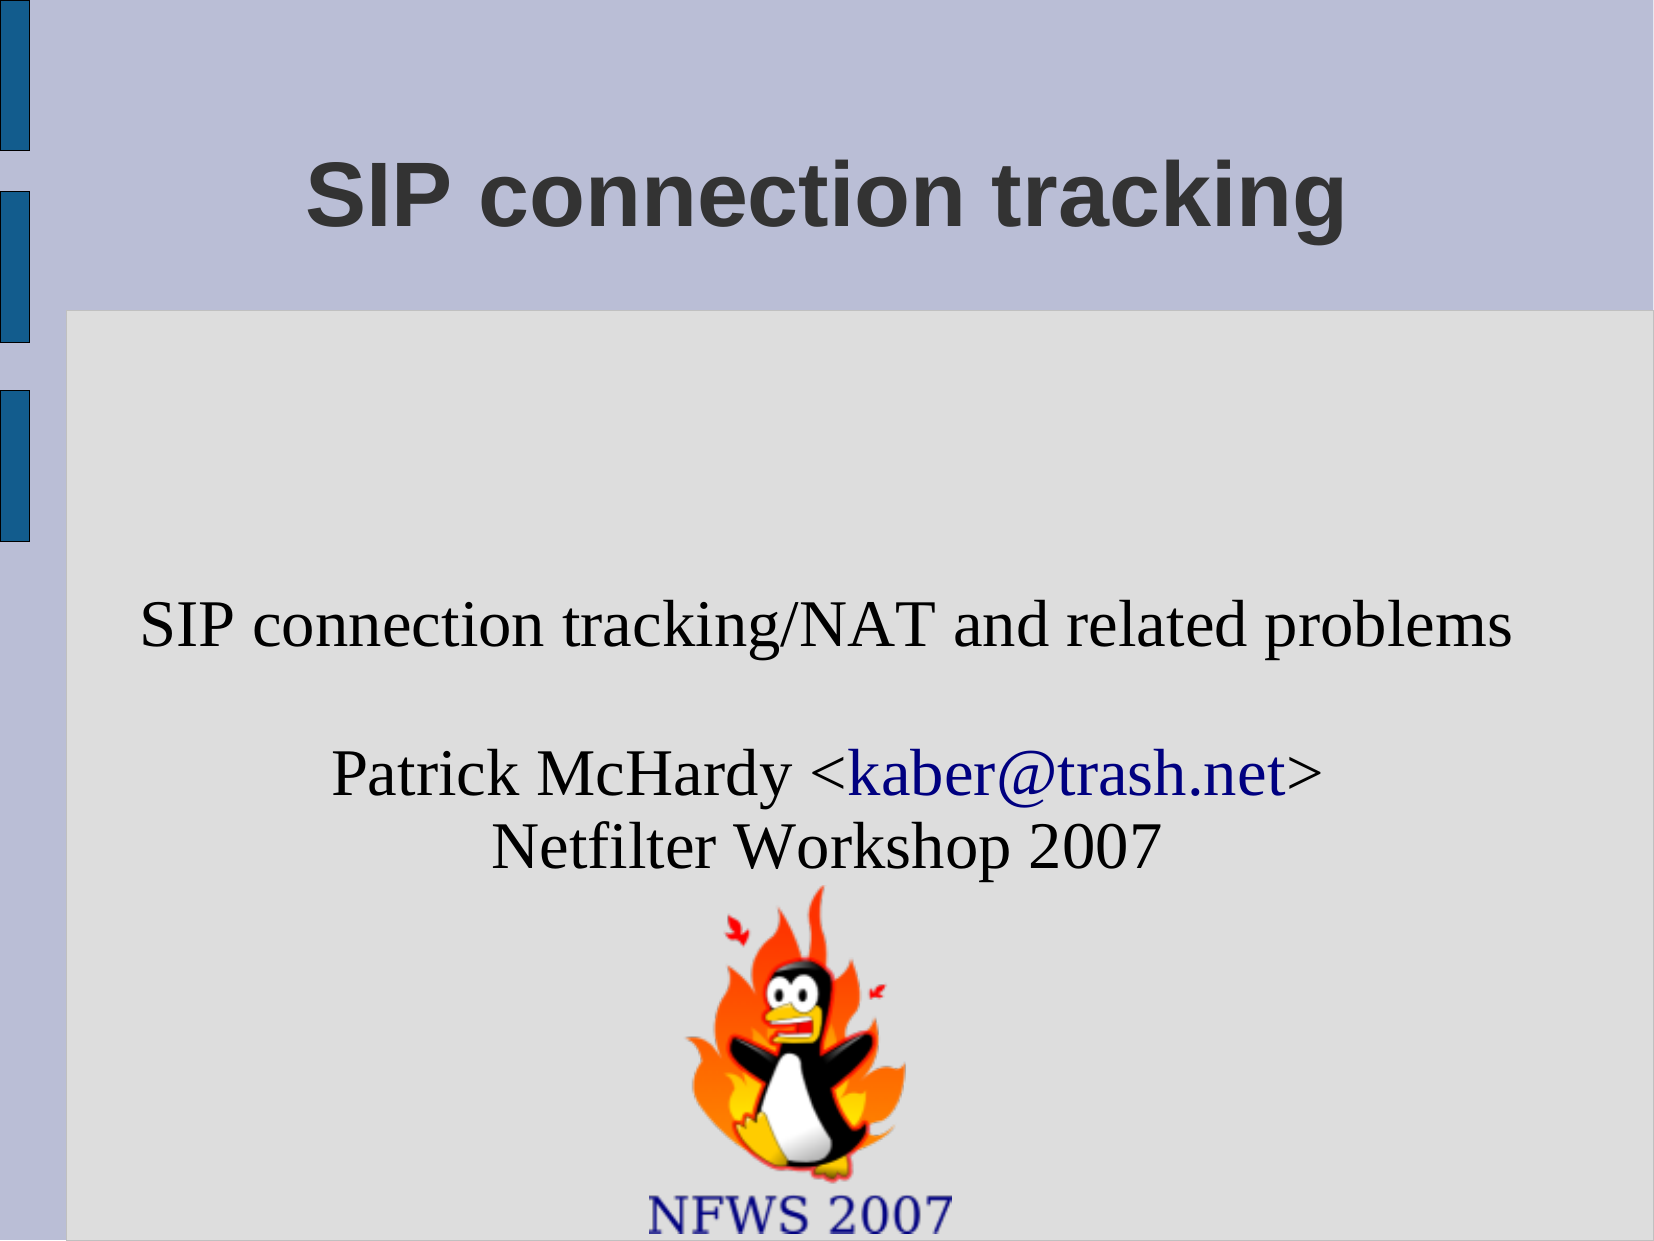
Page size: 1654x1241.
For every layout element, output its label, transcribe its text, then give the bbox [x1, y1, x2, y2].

picture [649, 885, 952, 1234]
title SIP connection tracking [121, 91, 1534, 299]
subtitle SIP connection tracking/NAT and related problems Patrick McHardy <kaber@trash.net> Netfilter Workshop 2007 [121, 352, 1534, 1119]
